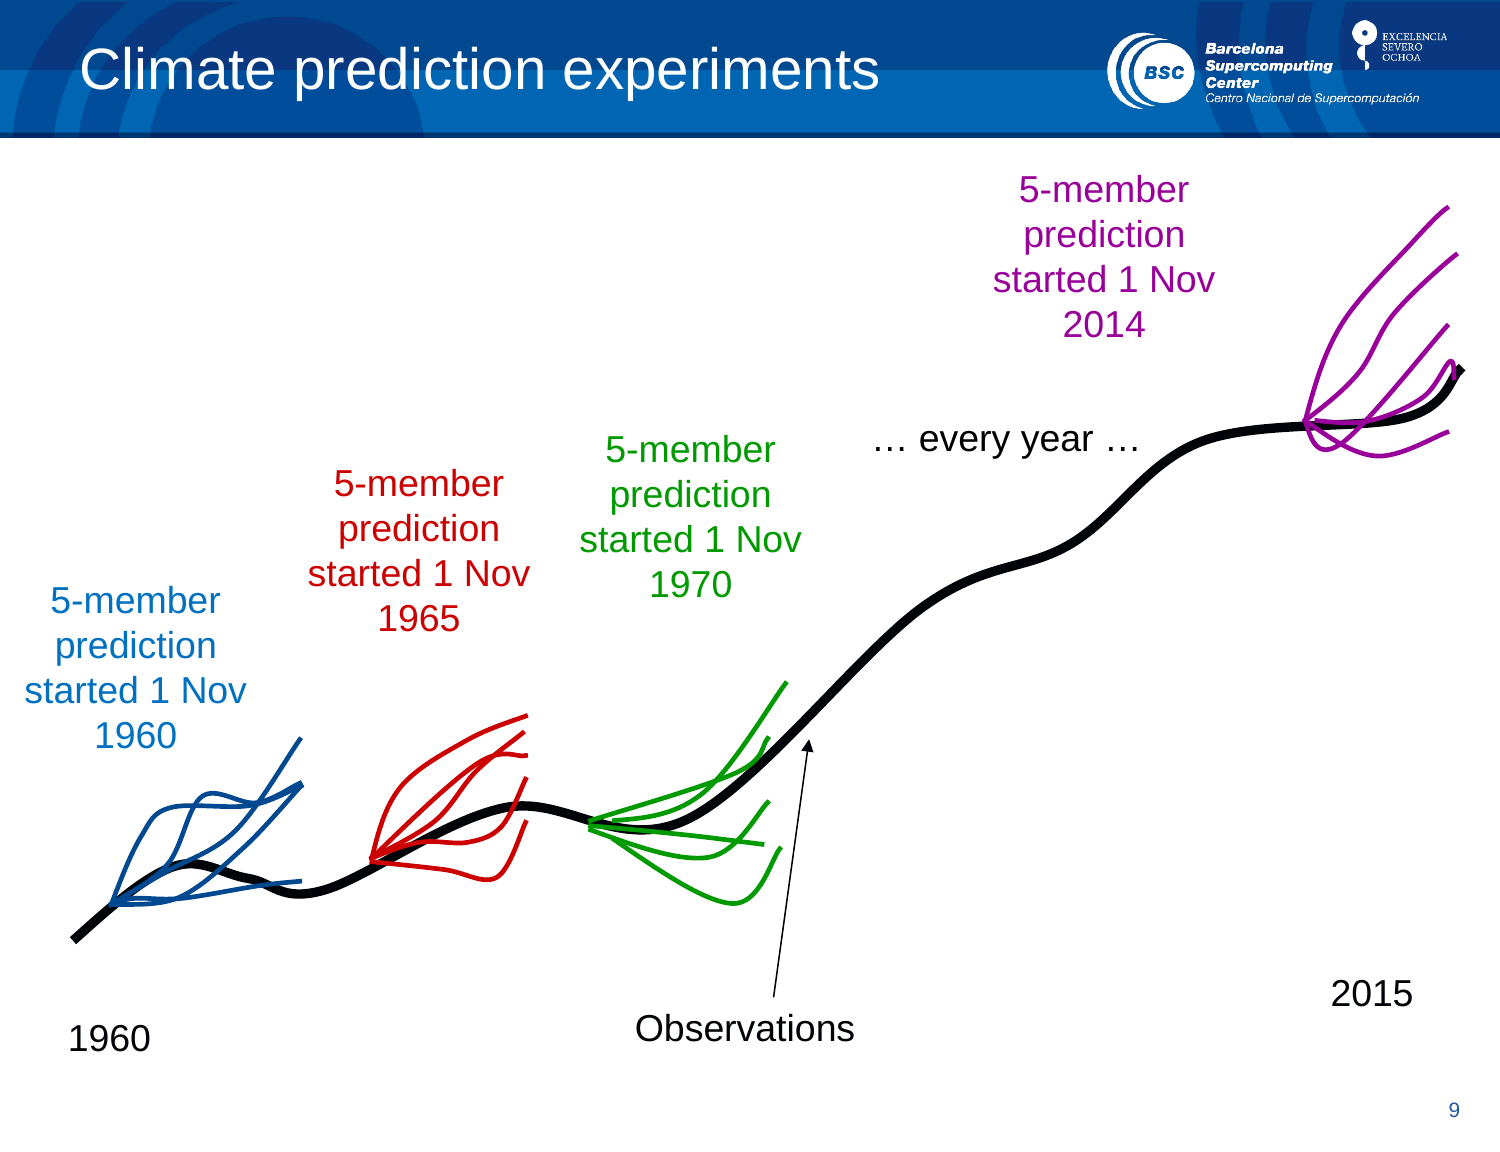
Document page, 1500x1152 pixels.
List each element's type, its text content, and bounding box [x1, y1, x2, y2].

text_box 5-member prediction started 1 Nov 1960 [0, 568, 290, 765]
text_box 1960 [17, 961, 172, 1067]
title Climate prediction experiments [65, 23, 1081, 139]
picture [0, 0, 1500, 138]
text_box 2015 [1305, 961, 1459, 1022]
text_box … every year … [820, 405, 1247, 467]
text_box 5-member prediction started 1 Nov 1970 [537, 417, 845, 614]
text_box 5-member prediction started 1 Nov 1965 [265, 451, 573, 647]
text_box 5-member prediction started 1 Nov 2014 [950, 157, 1258, 353]
text_box Observations [620, 996, 940, 1058]
